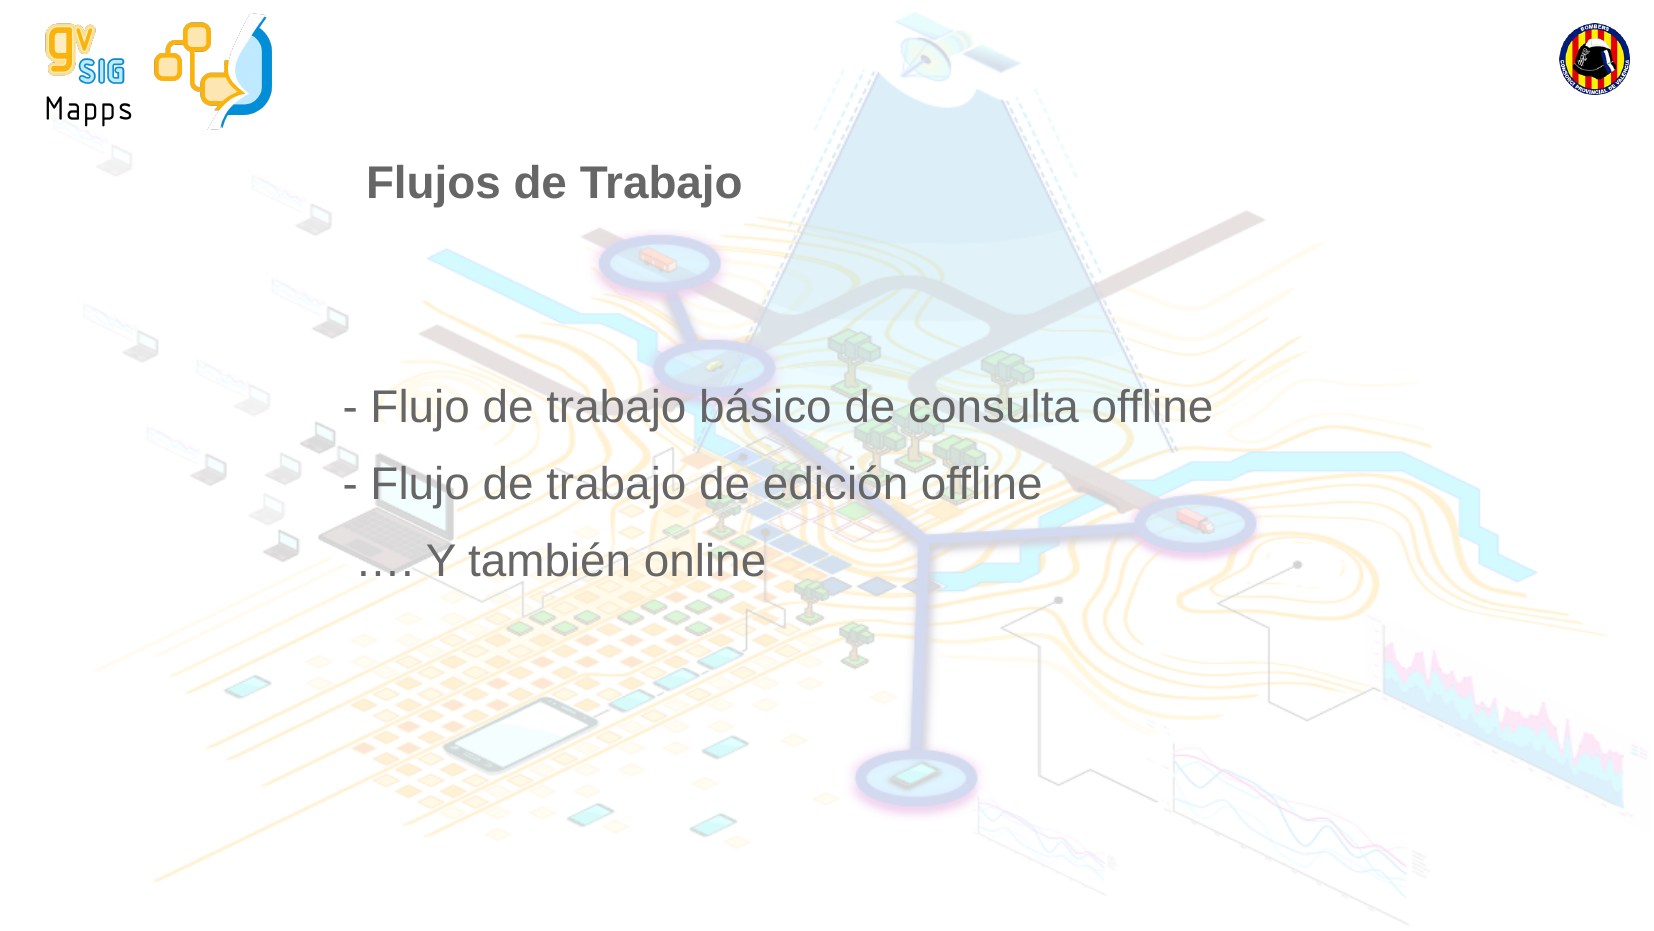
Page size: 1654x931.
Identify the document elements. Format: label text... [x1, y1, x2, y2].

title Flujos de Trabajo [366, 141, 1560, 225]
picture [0, 0, 1654, 931]
title - Flujo de trabajo básico de consulta offline - Flujo de trabajo de edición offline …. Y también online [342, 278, 1536, 714]
